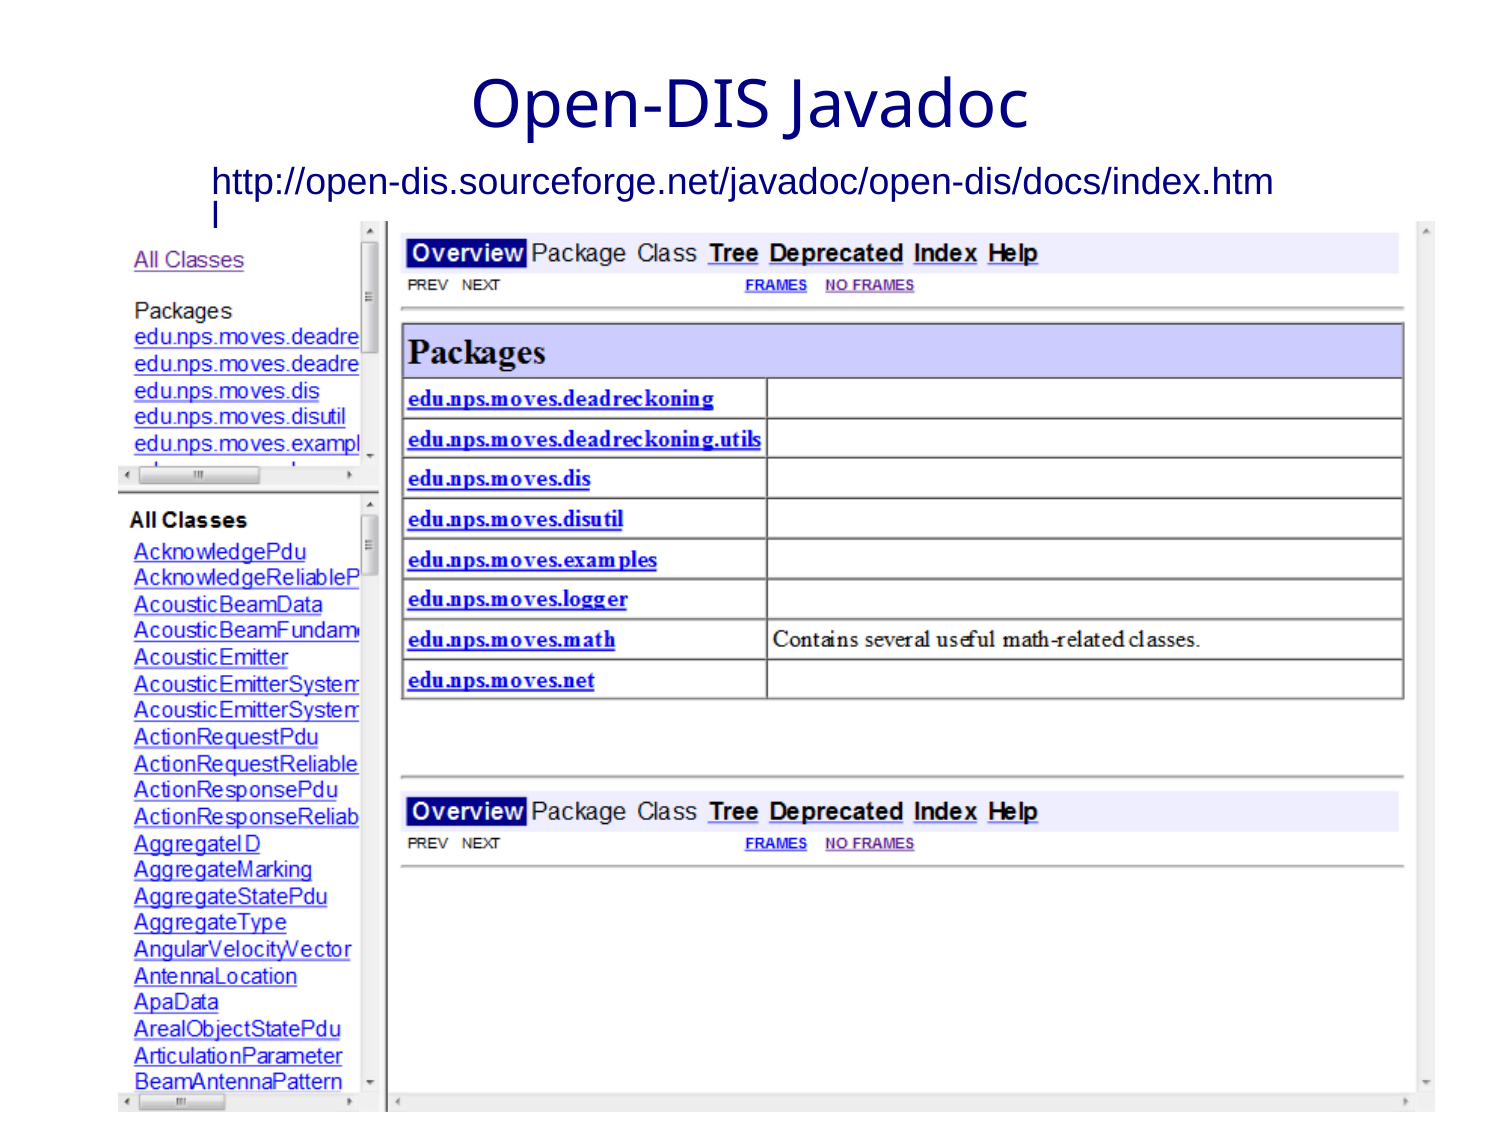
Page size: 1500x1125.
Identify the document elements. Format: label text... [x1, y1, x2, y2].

text_box http://open-dis.sourceforge.net/javadoc/open-dis/docs/index.html [196, 152, 1298, 210]
picture [118, 221, 1435, 1112]
title Open-DIS Javadoc [112, 37, 1388, 167]
